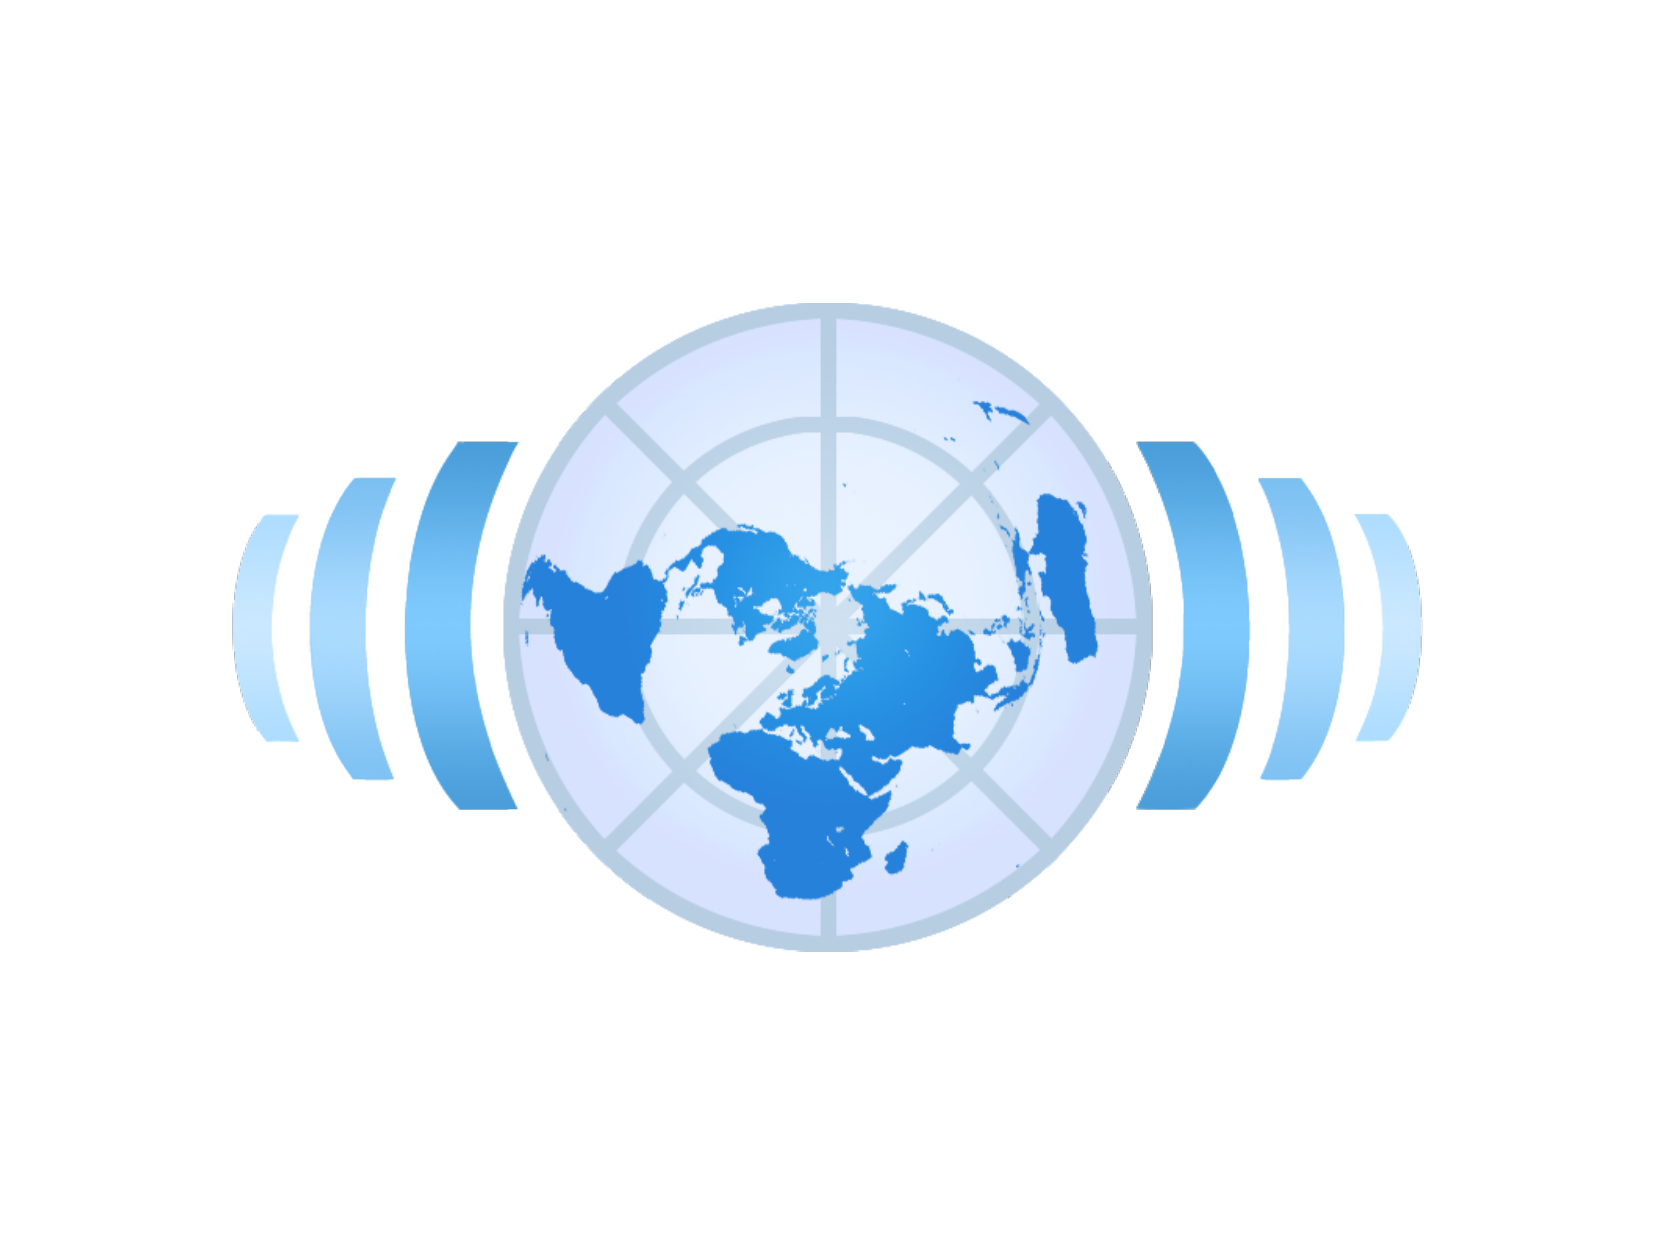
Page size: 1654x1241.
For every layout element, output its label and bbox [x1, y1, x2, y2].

picture [208, 303, 1459, 953]
